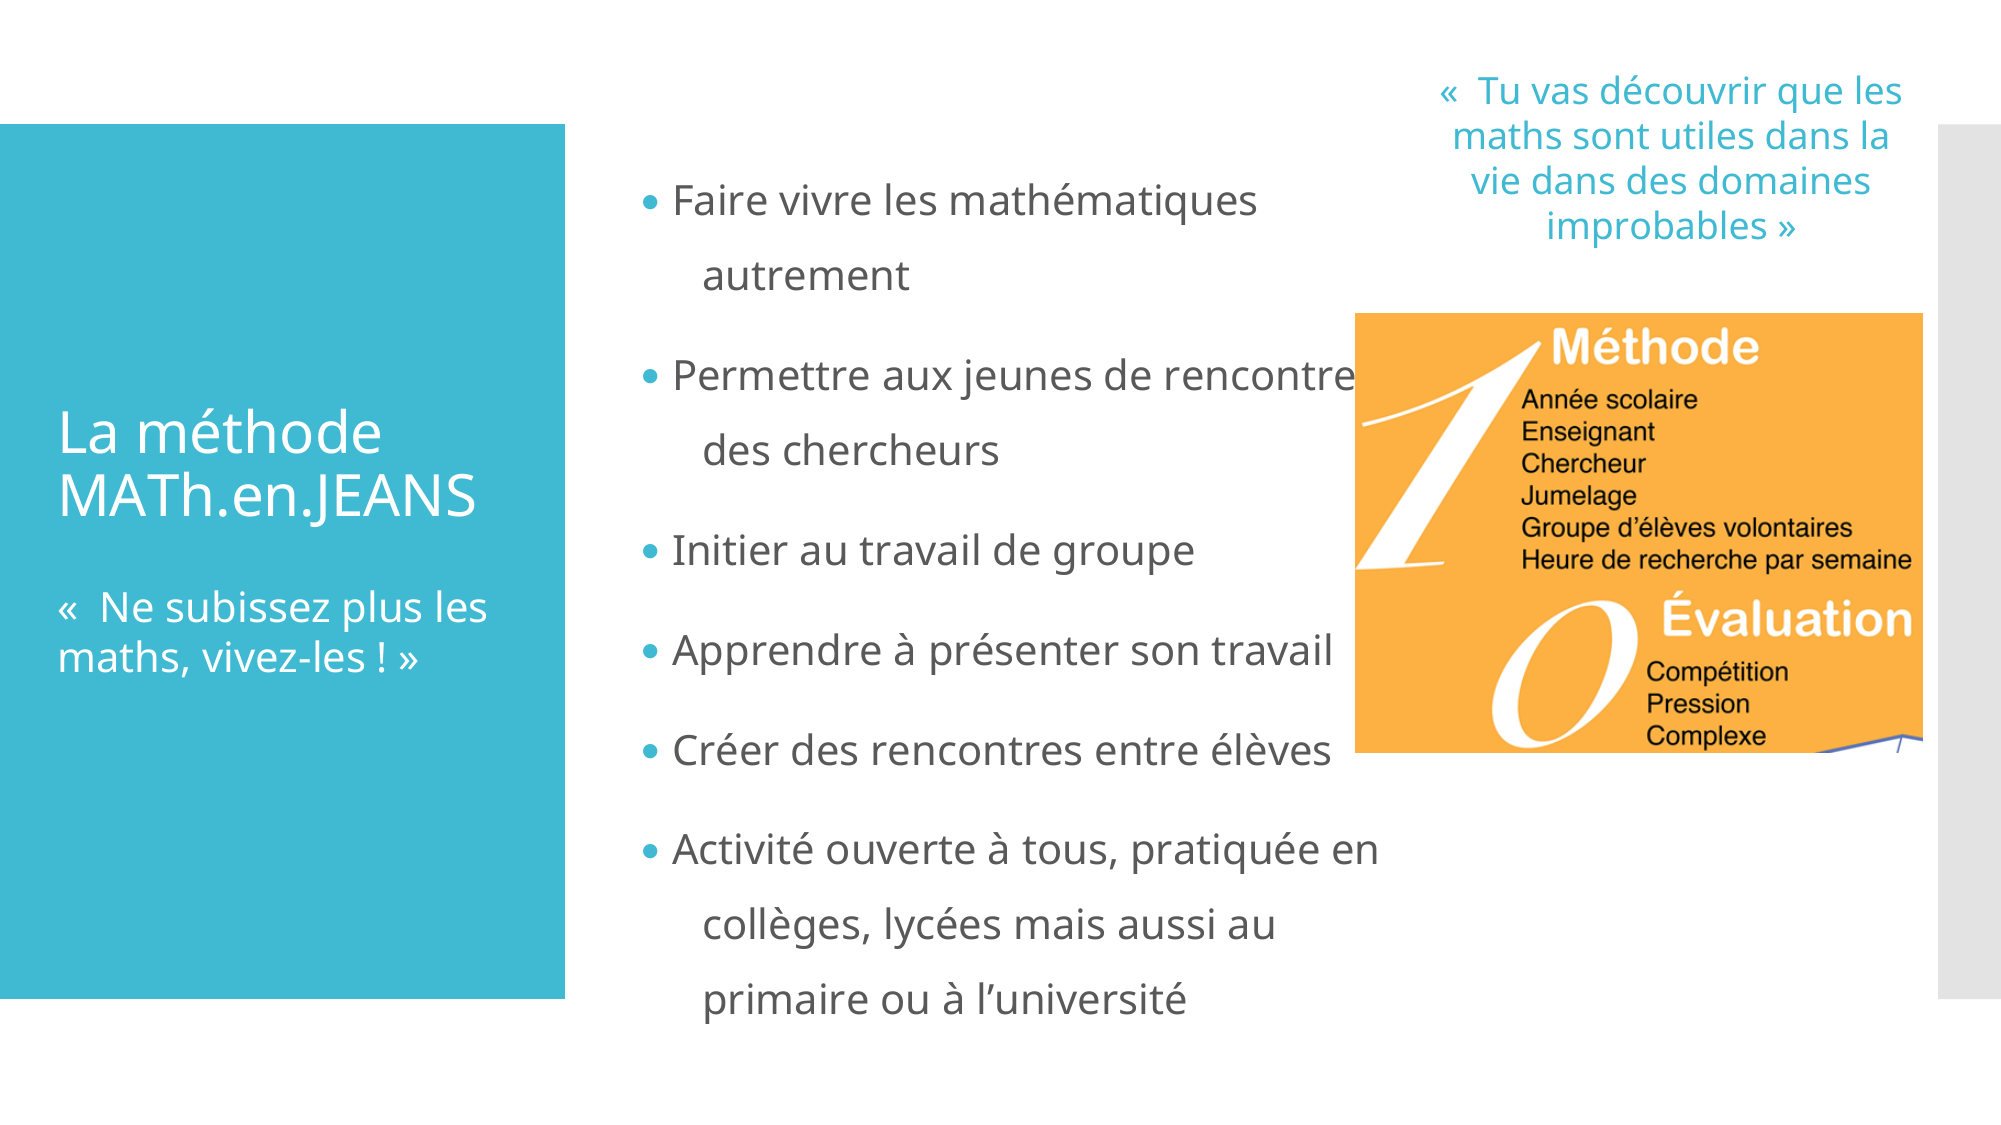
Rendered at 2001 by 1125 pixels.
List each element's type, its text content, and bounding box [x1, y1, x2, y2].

picture [1355, 313, 1923, 753]
list « Ne subissez plus les maths, vivez-les ! » [41, 573, 507, 955]
text_box « Tu vas découvrir que les maths sont utiles dans la vie dans des domaines improbables » [1409, 59, 1934, 255]
list Faire vivre les mathématiques autrement Permettre aux jeunes de rencontrer des chercheurs Initier au travail de groupe Apprendre à présenter son travail Créer des rencontres entre élèves Activité ouverte à tous, pratiquée en collèges, lycées mais aussi au primaire ou à l’université [627, 141, 1410, 982]
title La méthode MATh.en.JEANS [41, 187, 507, 537]
